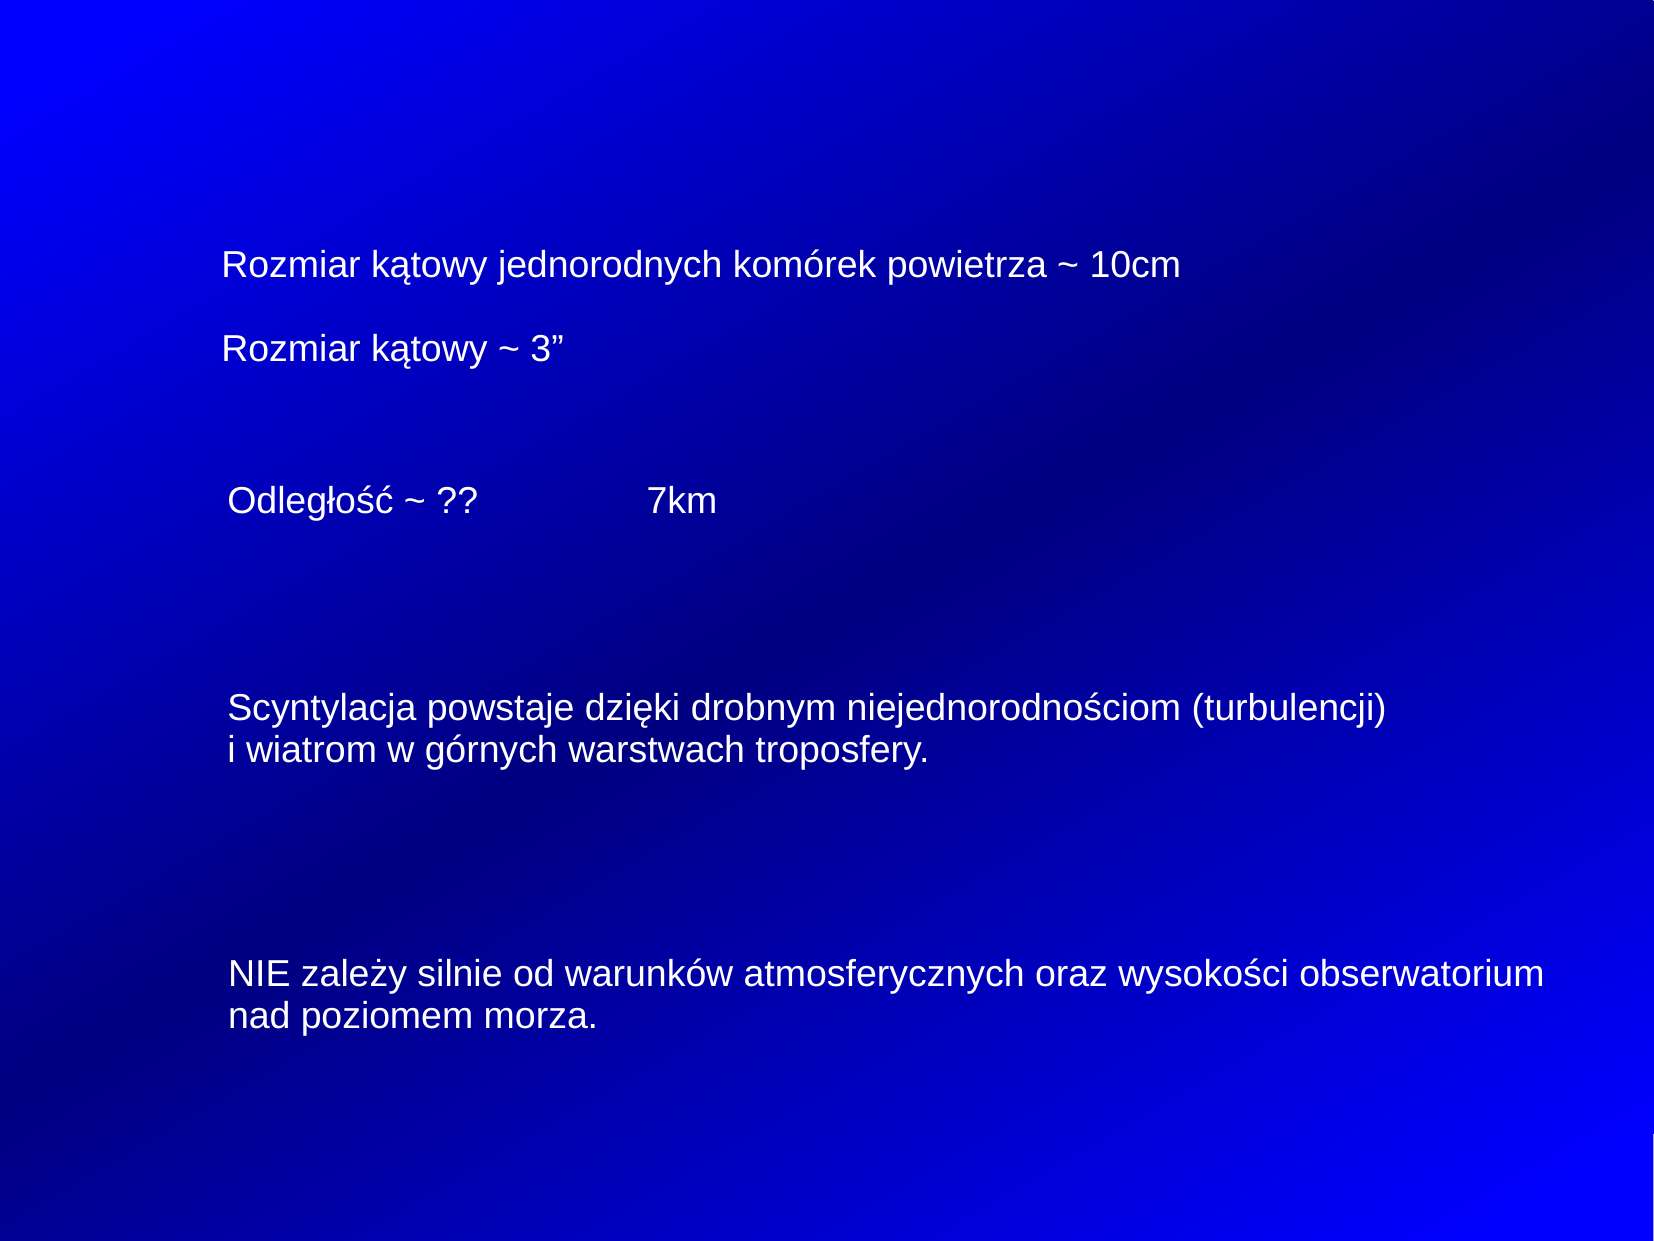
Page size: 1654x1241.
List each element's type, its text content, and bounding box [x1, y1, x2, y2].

text_box Scyntylacja powstaje dzięki drobnym niejednorodnościom (turbulencji) i wiatrom w górnych warstwach troposfery. [212, 679, 1402, 778]
text_box NIE zależy silnie od warunków atmosferycznych oraz wysokości obserwatorium nad poziomem morza. [213, 944, 1560, 1044]
text_box 7km [631, 472, 733, 530]
text_box Rozmiar kątowy jednorodnych komórek powietrza ~ 10cm Rozmiar kątowy ~ 3” [206, 236, 1197, 378]
text_box Odległość ~ ?? [212, 472, 493, 530]
